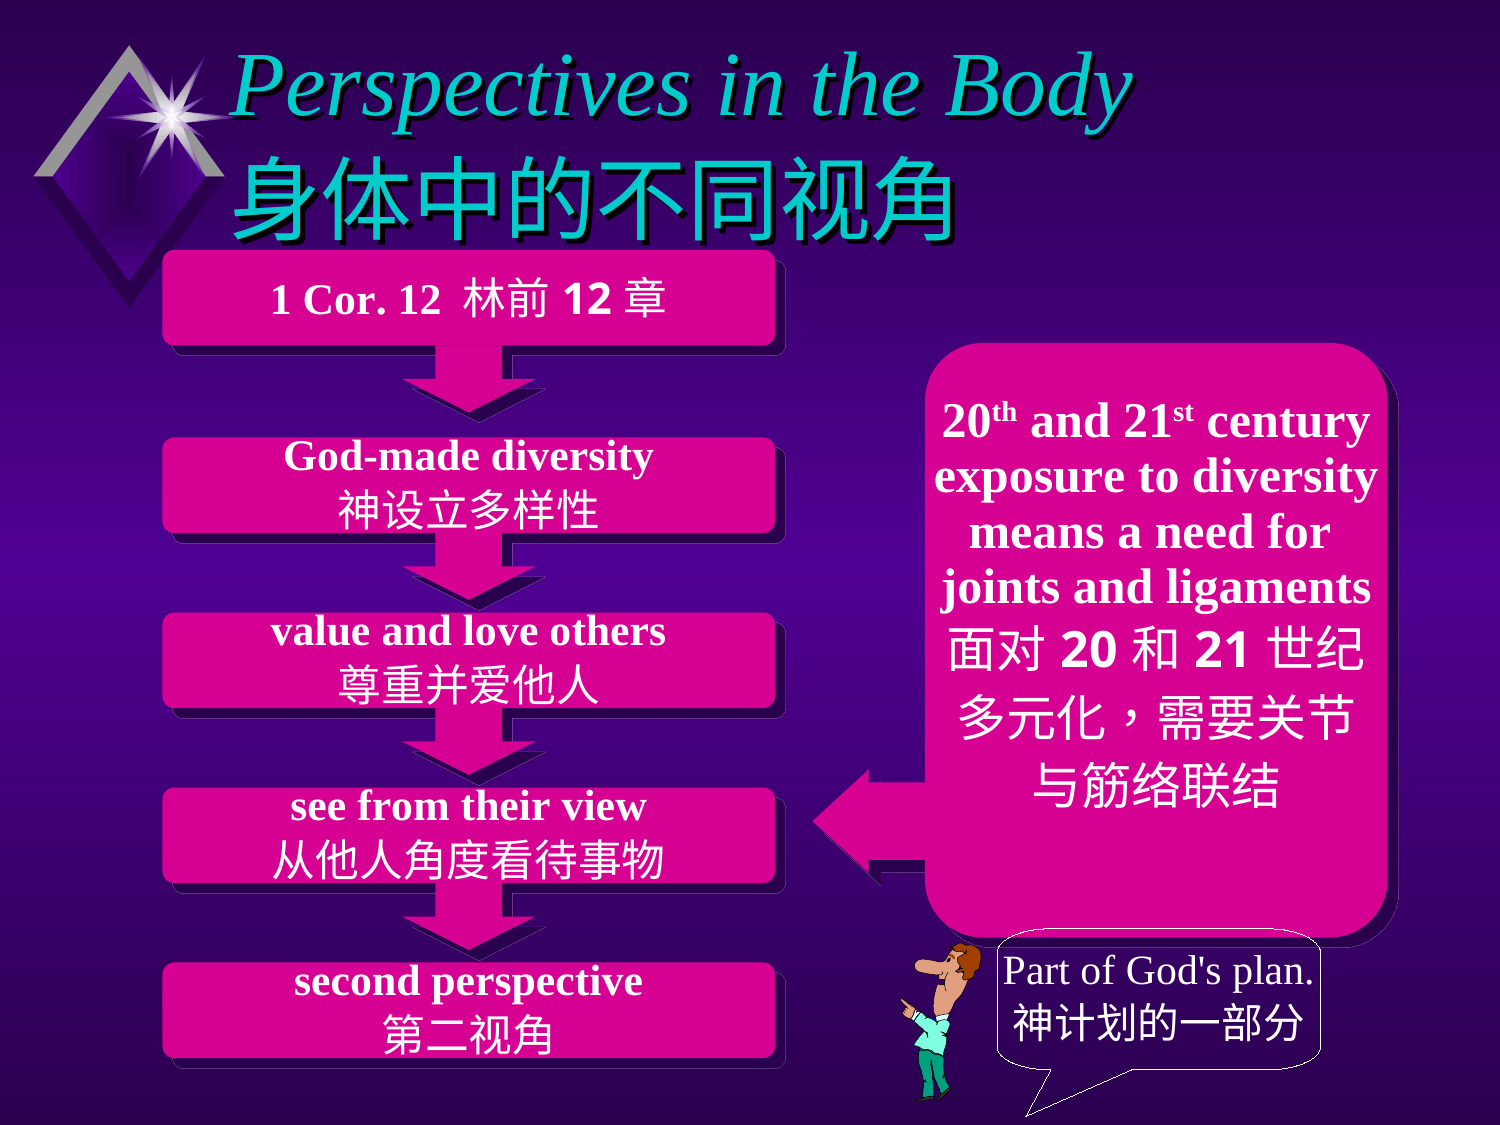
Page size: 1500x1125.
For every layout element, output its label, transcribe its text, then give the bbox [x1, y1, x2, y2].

text_box 20th and 21st century exposure to diversity means a need for joints and ligaments 面对20和21世纪 多元化，需要关节 与筋络联结 [924, 342, 1388, 938]
text_box God-made diversity 神设立多样性 [162, 437, 775, 534]
text_box value and love others 尊重并爱他人 [162, 612, 775, 709]
text_box [402, 533, 536, 601]
title Perspectives in the Body 身体中的不同视角 [213, 24, 1459, 271]
text_box 1 Cor. 12 林前12章 [162, 249, 775, 346]
chart [899, 942, 982, 1102]
text_box see from their view 从他人角度看待事物 [162, 787, 775, 884]
text_box second perspective 第二视角 [162, 962, 775, 1059]
text_box [402, 883, 536, 951]
text_box [402, 708, 536, 775]
text_box [812, 769, 924, 873]
text_box [402, 345, 536, 413]
text_box Part of God's plan. 神计划的一部分 [997, 928, 1321, 1117]
